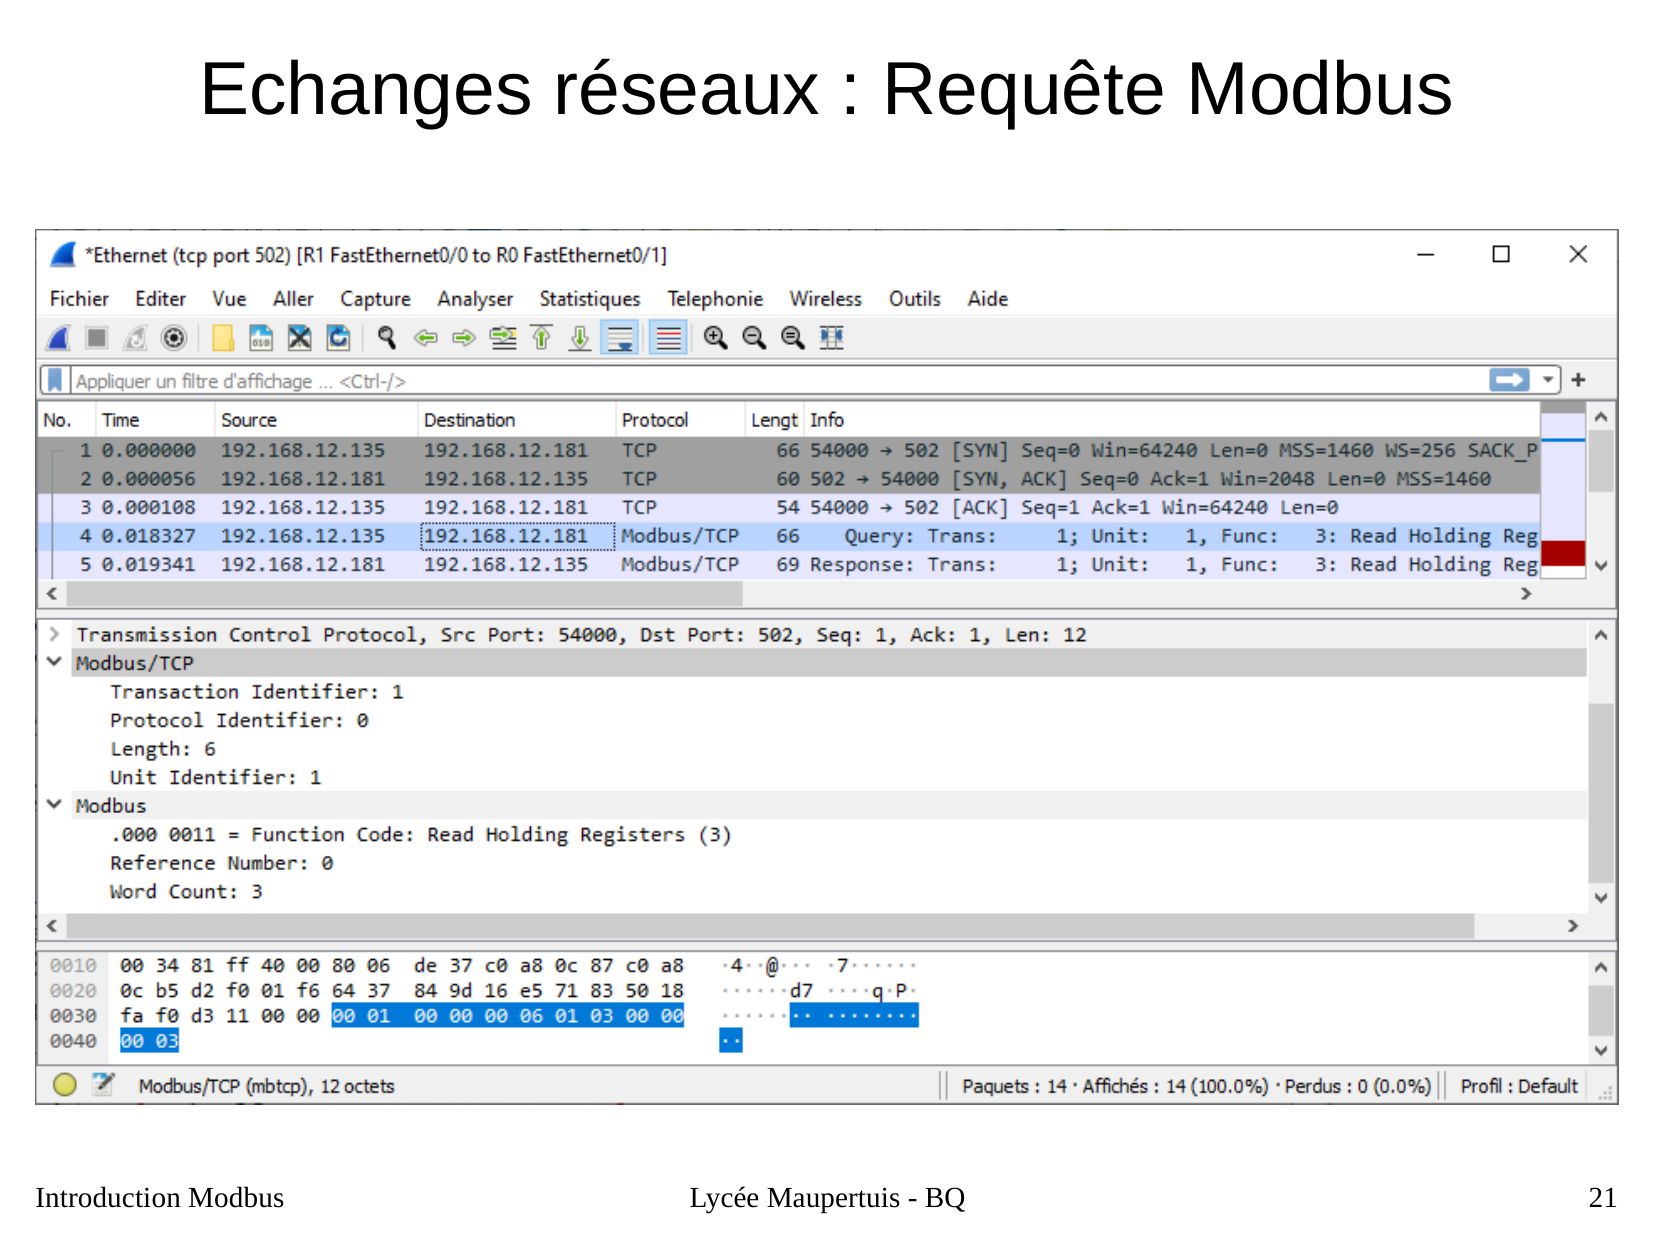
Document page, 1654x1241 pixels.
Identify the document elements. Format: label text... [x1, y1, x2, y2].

picture [35, 229, 1619, 1105]
title Echanges réseaux : Requête Modbus [35, 35, 1619, 142]
